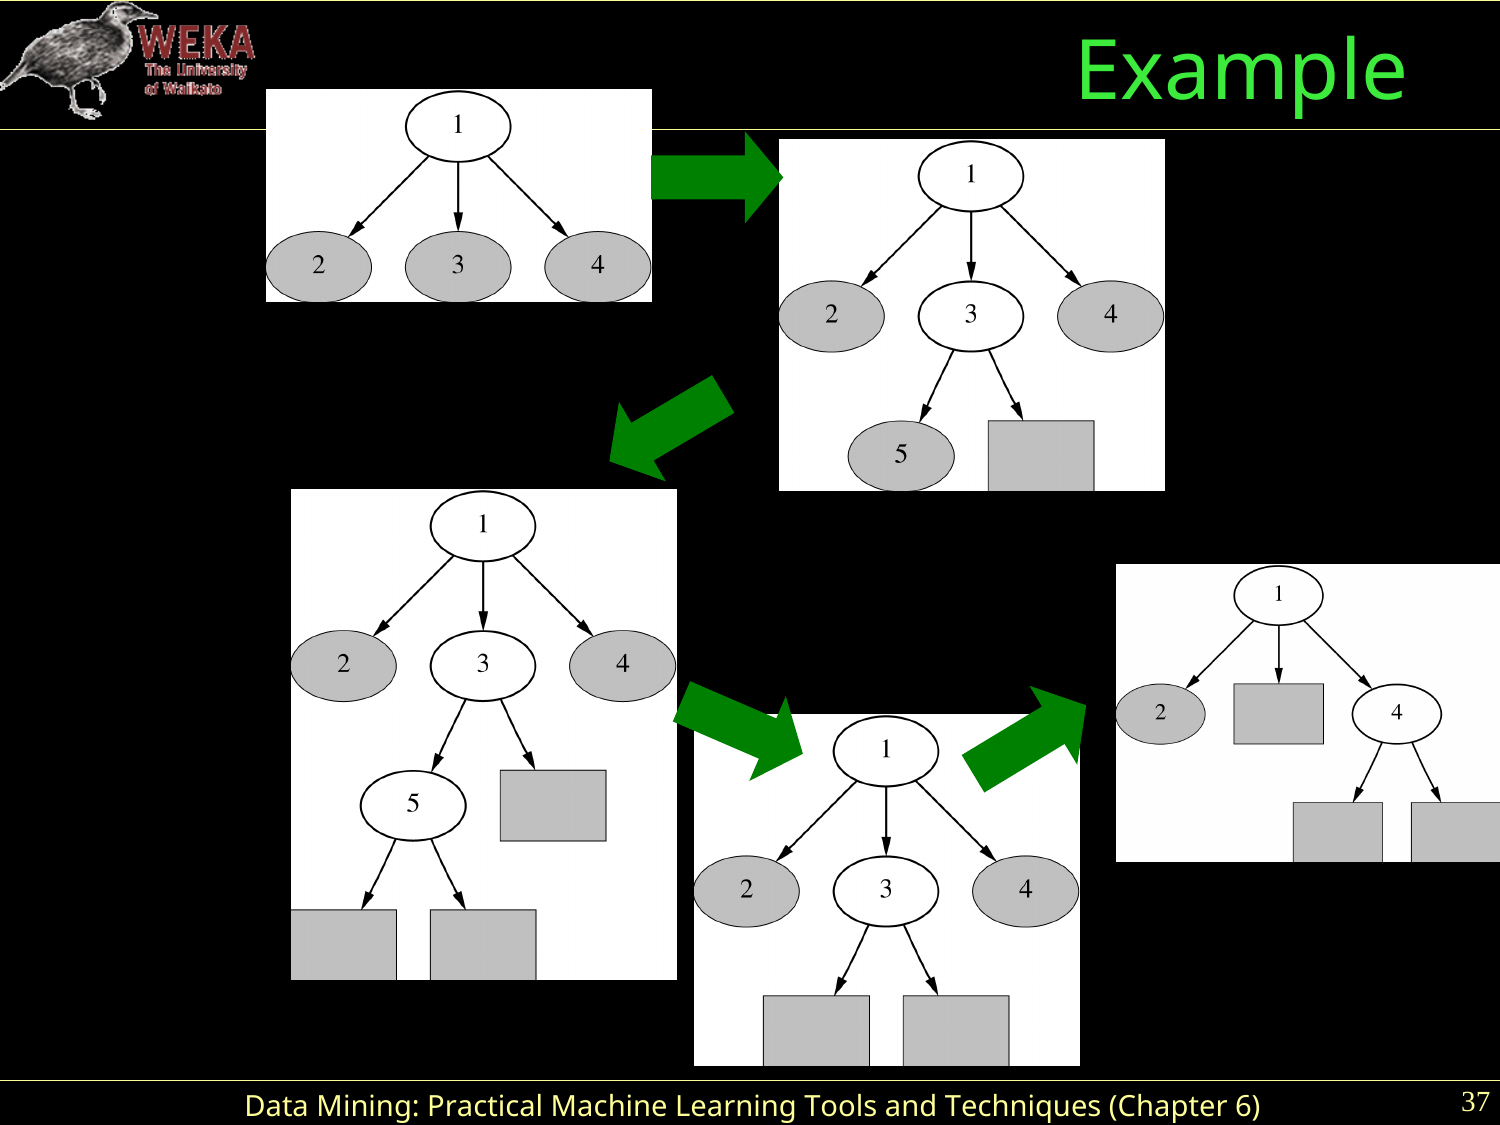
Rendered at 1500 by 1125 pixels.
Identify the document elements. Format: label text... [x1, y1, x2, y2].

picture [1116, 564, 1500, 862]
text_box [965, 691, 1083, 789]
text_box [676, 685, 800, 775]
title Example [622, 0, 1500, 148]
picture [779, 148, 1165, 491]
picture [291, 489, 677, 980]
text_box [654, 139, 780, 215]
text_box [612, 379, 731, 476]
picture [0, 1, 652, 302]
picture [761, 714, 781, 722]
picture [694, 714, 1080, 1066]
